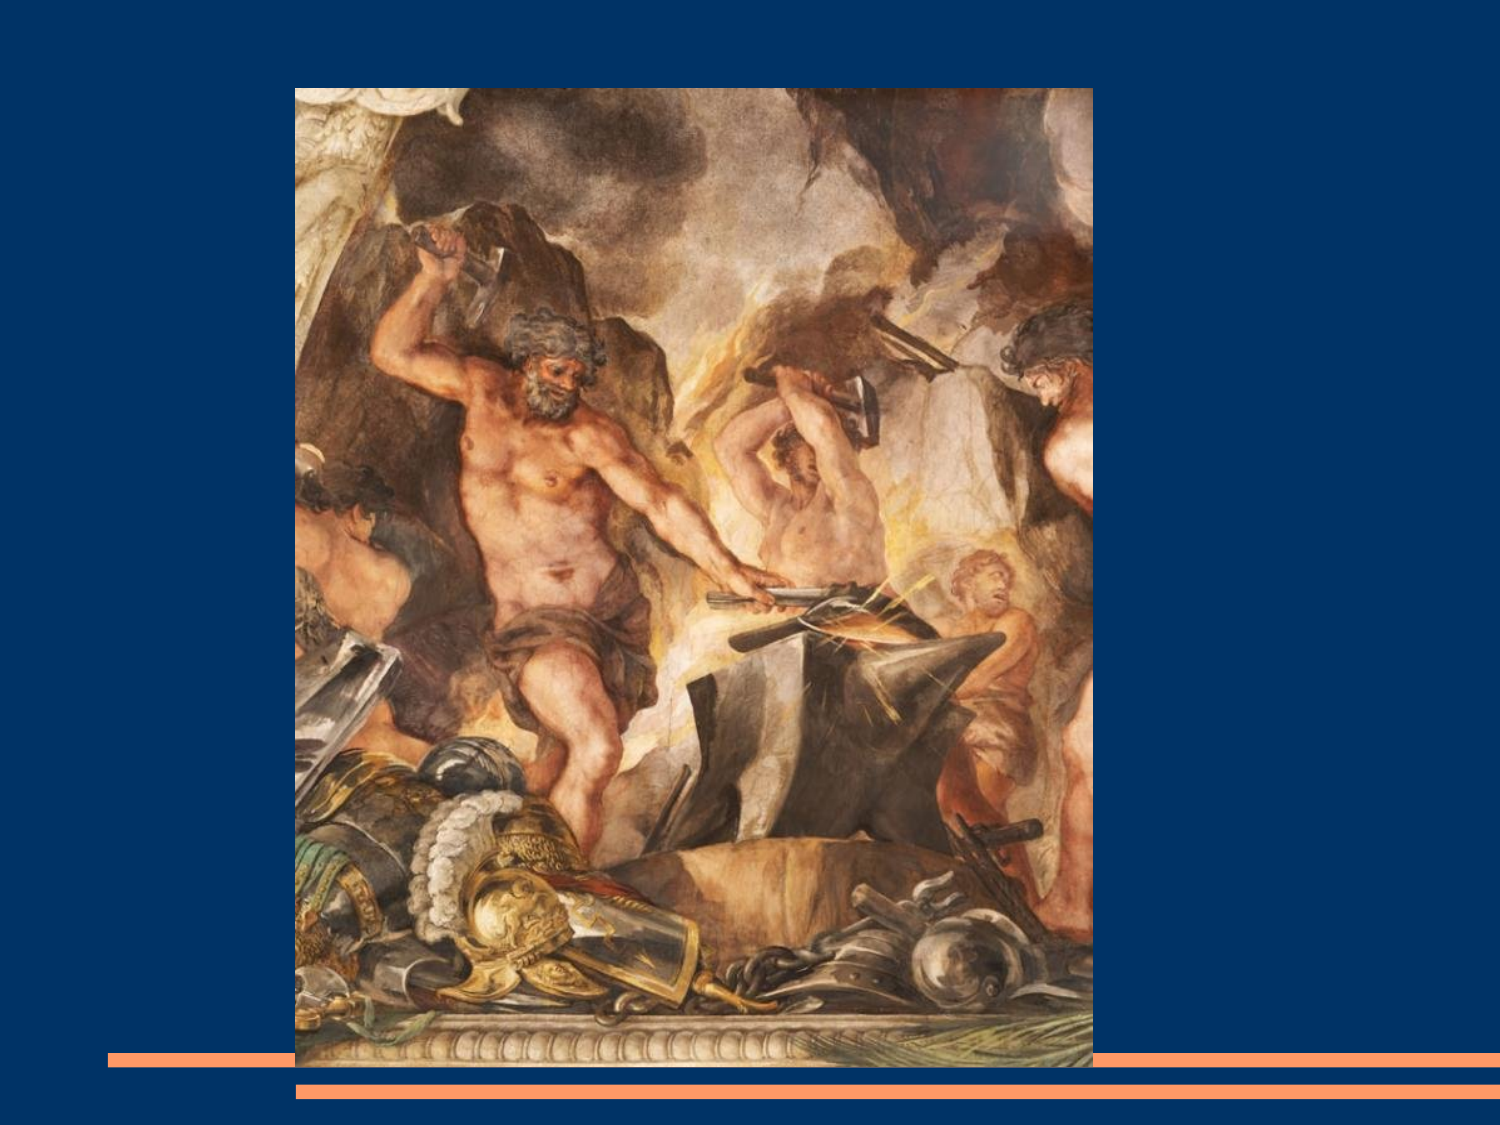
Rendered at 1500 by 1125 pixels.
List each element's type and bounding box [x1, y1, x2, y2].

picture [295, 88, 1093, 1067]
